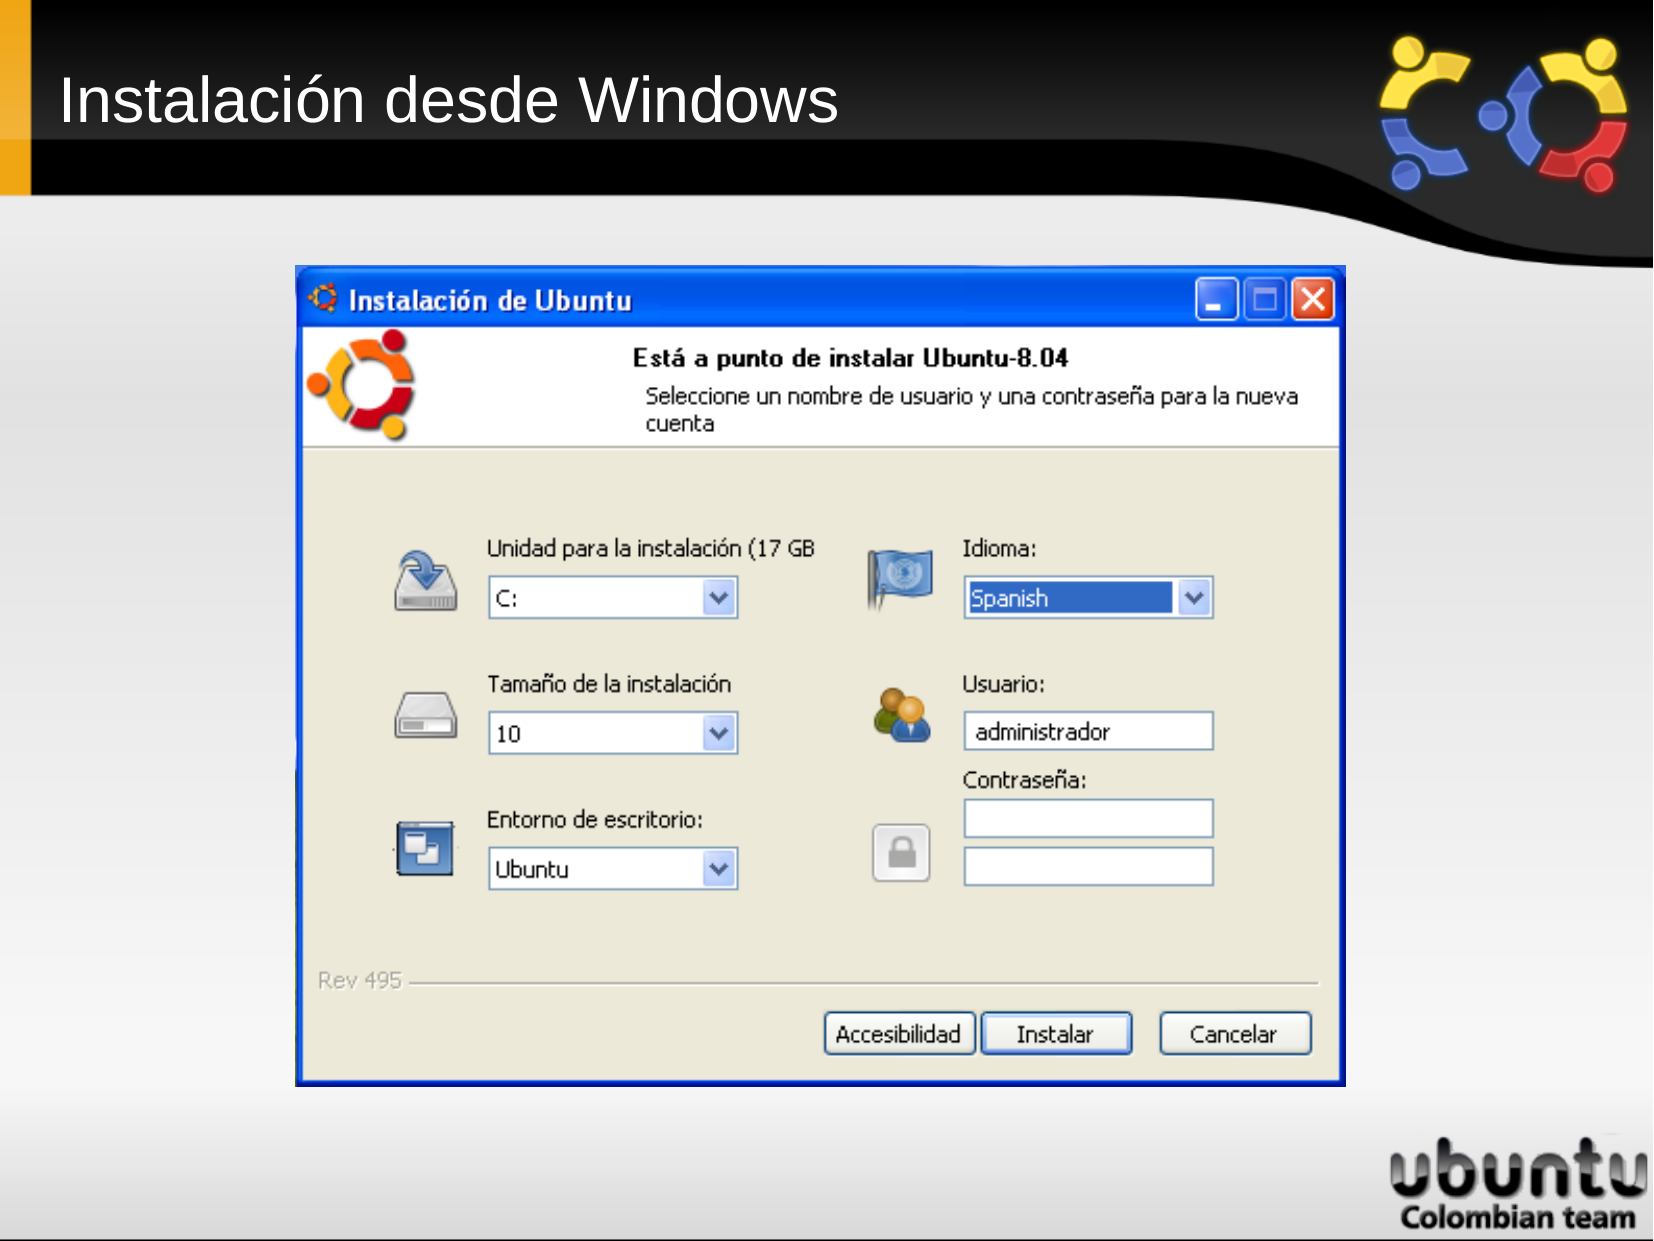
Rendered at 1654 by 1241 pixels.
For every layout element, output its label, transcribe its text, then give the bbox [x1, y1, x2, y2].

picture [0, 0, 1653, 1241]
title Instalación desde Windows [59, 48, 1376, 153]
